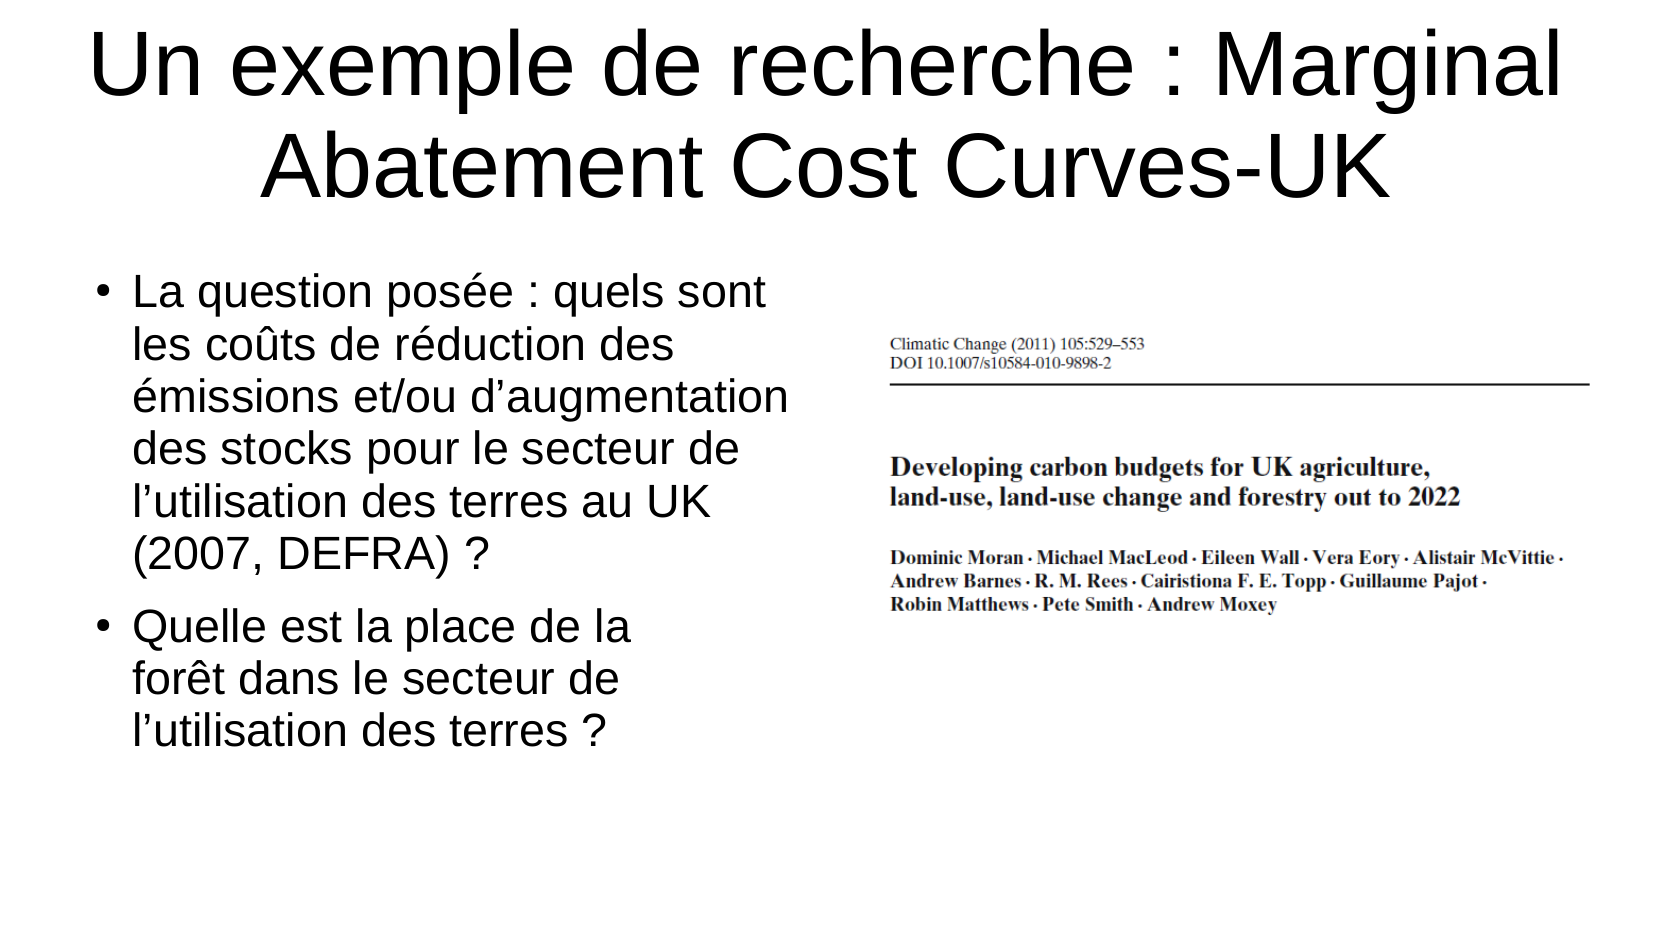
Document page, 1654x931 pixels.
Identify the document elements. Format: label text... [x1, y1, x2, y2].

title Un exemple de recherche : Marginal Abatement Cost Curves-UK [82, 12, 1571, 218]
picture [876, 324, 1595, 631]
list La question posée : quels sont les coûts de réduction des émissions et/ou d’augmentation des stocks pour le secteur de l’utilisation des terres au UK (2007, DEFRA) ? Quelle est la place de la forêt dans le secteur de l’utilisation des terres ? [82, 265, 798, 806]
